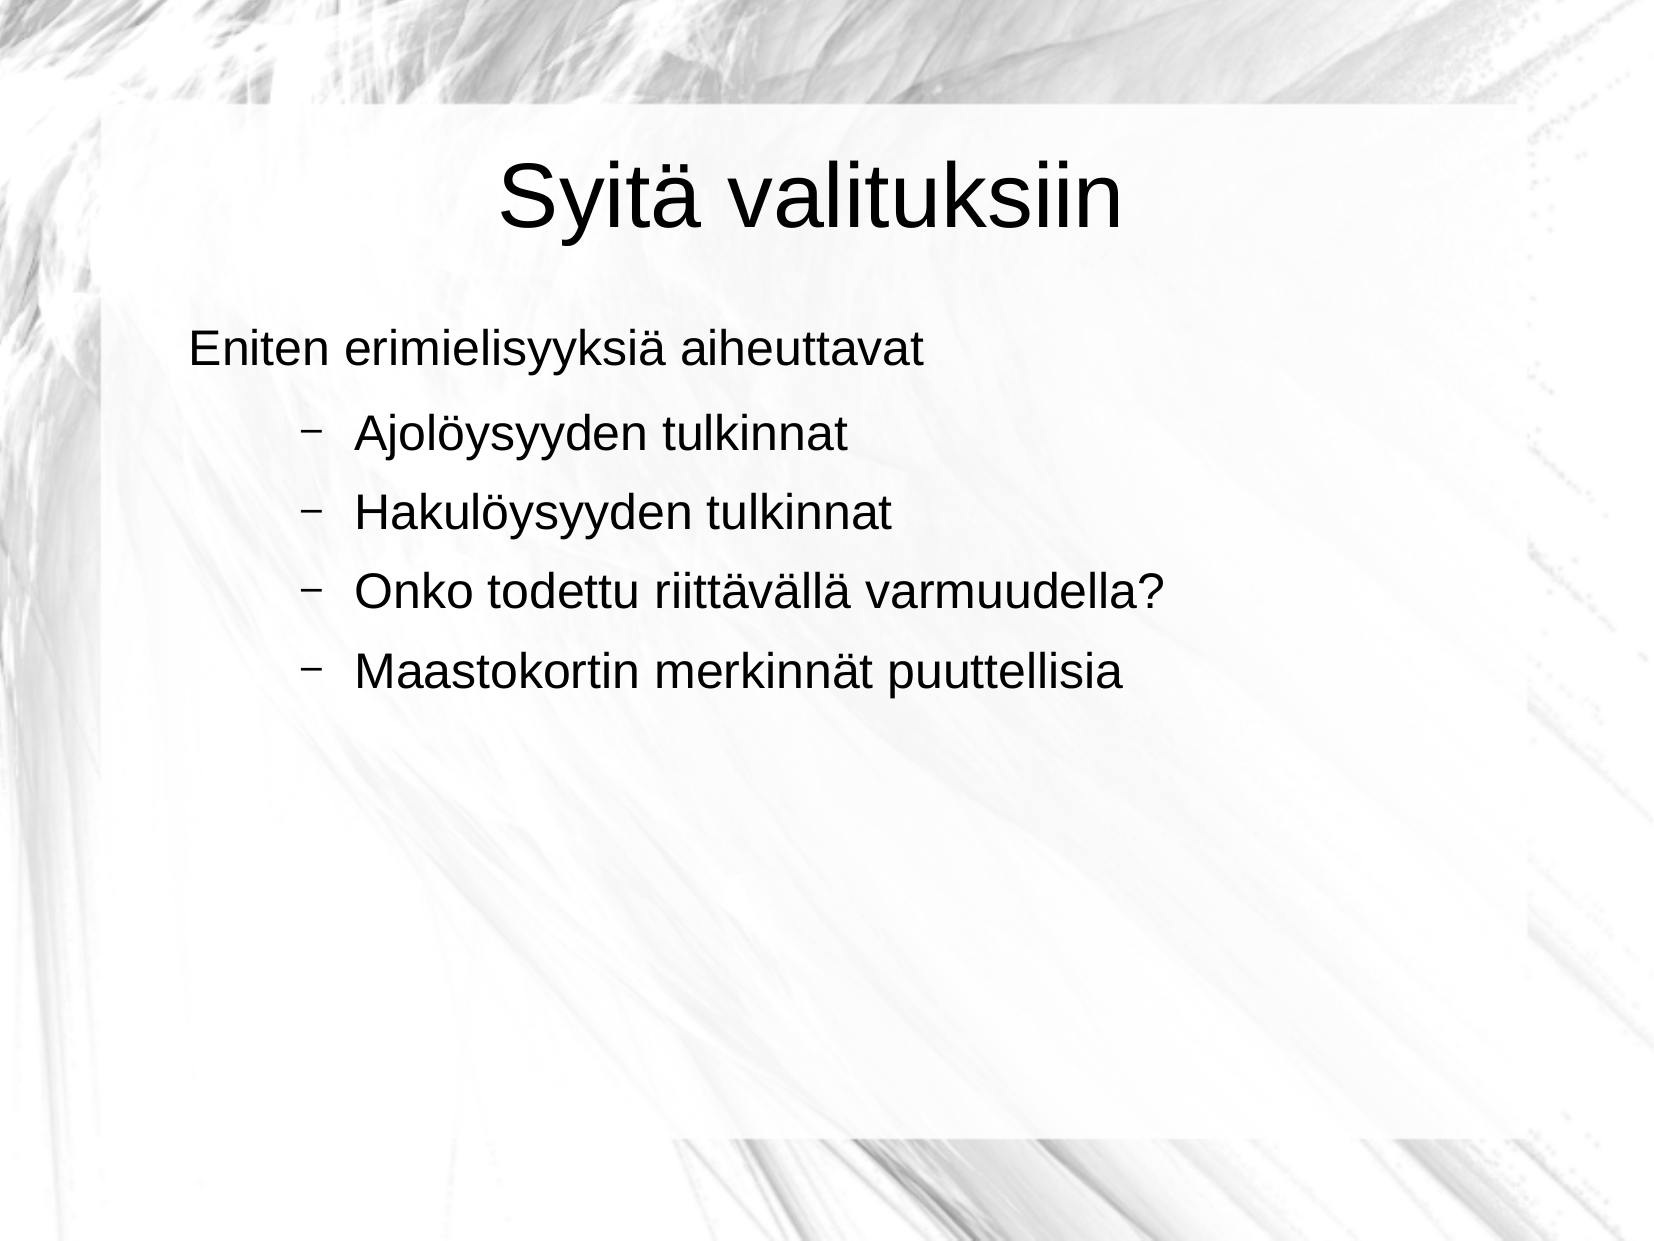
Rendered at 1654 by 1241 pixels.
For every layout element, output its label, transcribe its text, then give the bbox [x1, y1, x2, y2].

list Eniten erimielisyyksiä aiheuttavat Ajolöysyyden tulkinnat Hakulöysyyden tulkinnat Onko todettu riittävällä varmuudella? Maastokortin merkinnät puuttellisia [118, 319, 1571, 945]
picture [0, 0, 1654, 1241]
title Syitä valituksiin [118, 112, 1506, 281]
